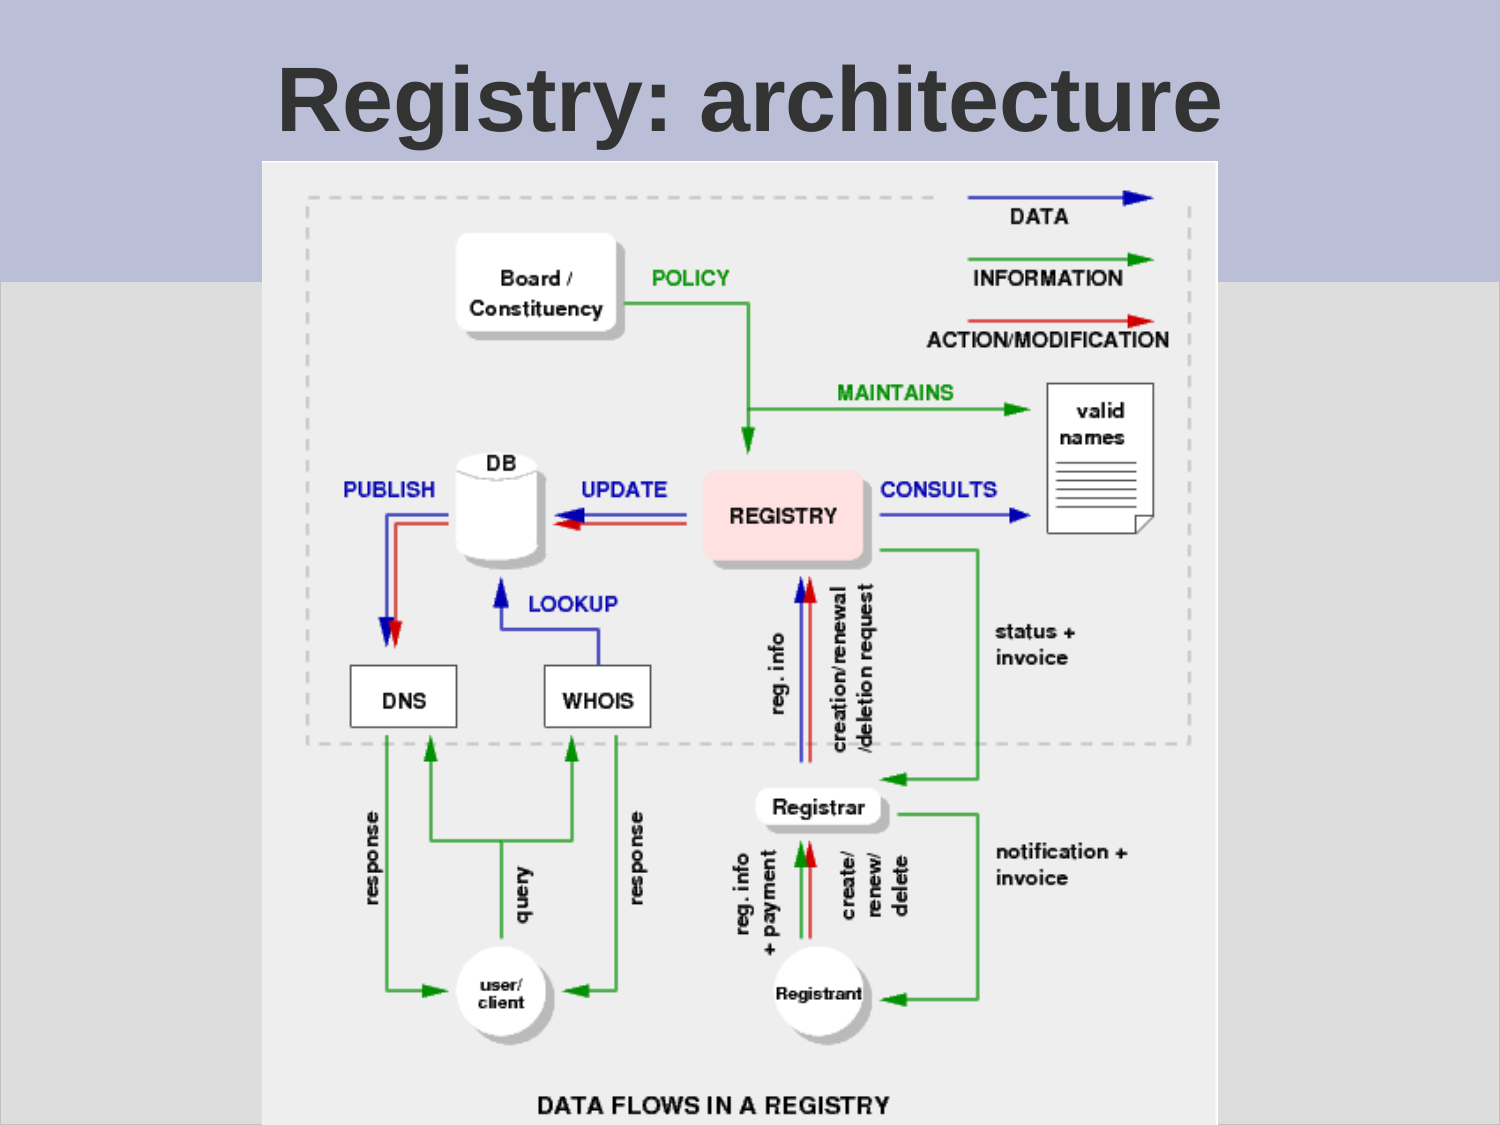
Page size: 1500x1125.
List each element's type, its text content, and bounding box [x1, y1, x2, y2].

picture [262, 161, 1218, 1125]
title Registry: architecture [110, 13, 1392, 187]
